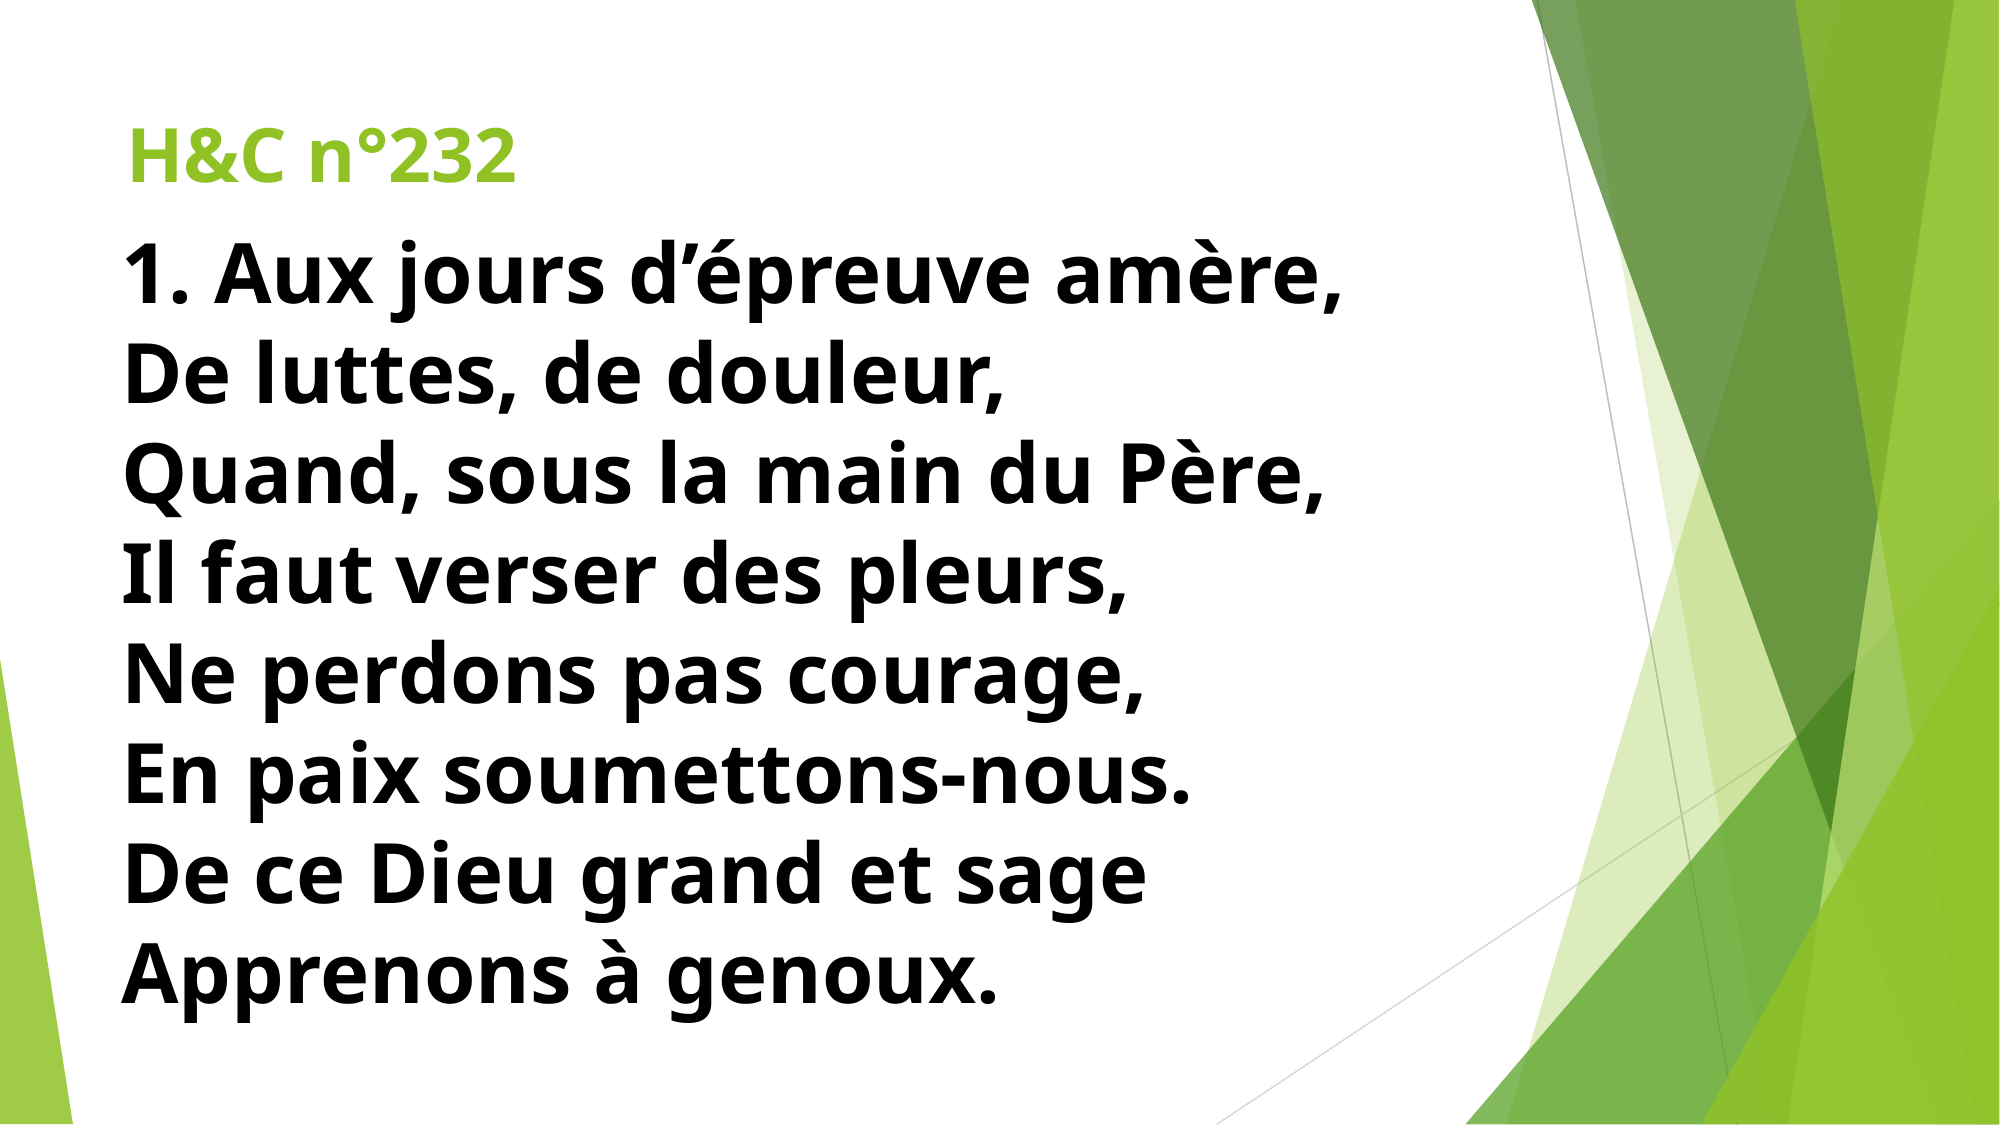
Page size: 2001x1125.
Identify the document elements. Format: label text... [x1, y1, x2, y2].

text_box H&C n°232 [111, 99, 1522, 212]
text_box 1. Aux jours d’épreuve amère, De luttes, de douleur, Quand, sous la main du Père, Il faut verser des pleurs, Ne perdons pas courage, En paix soumettons-nous. De ce Dieu grand et sage Apprenons à genoux. [106, 212, 1961, 1074]
